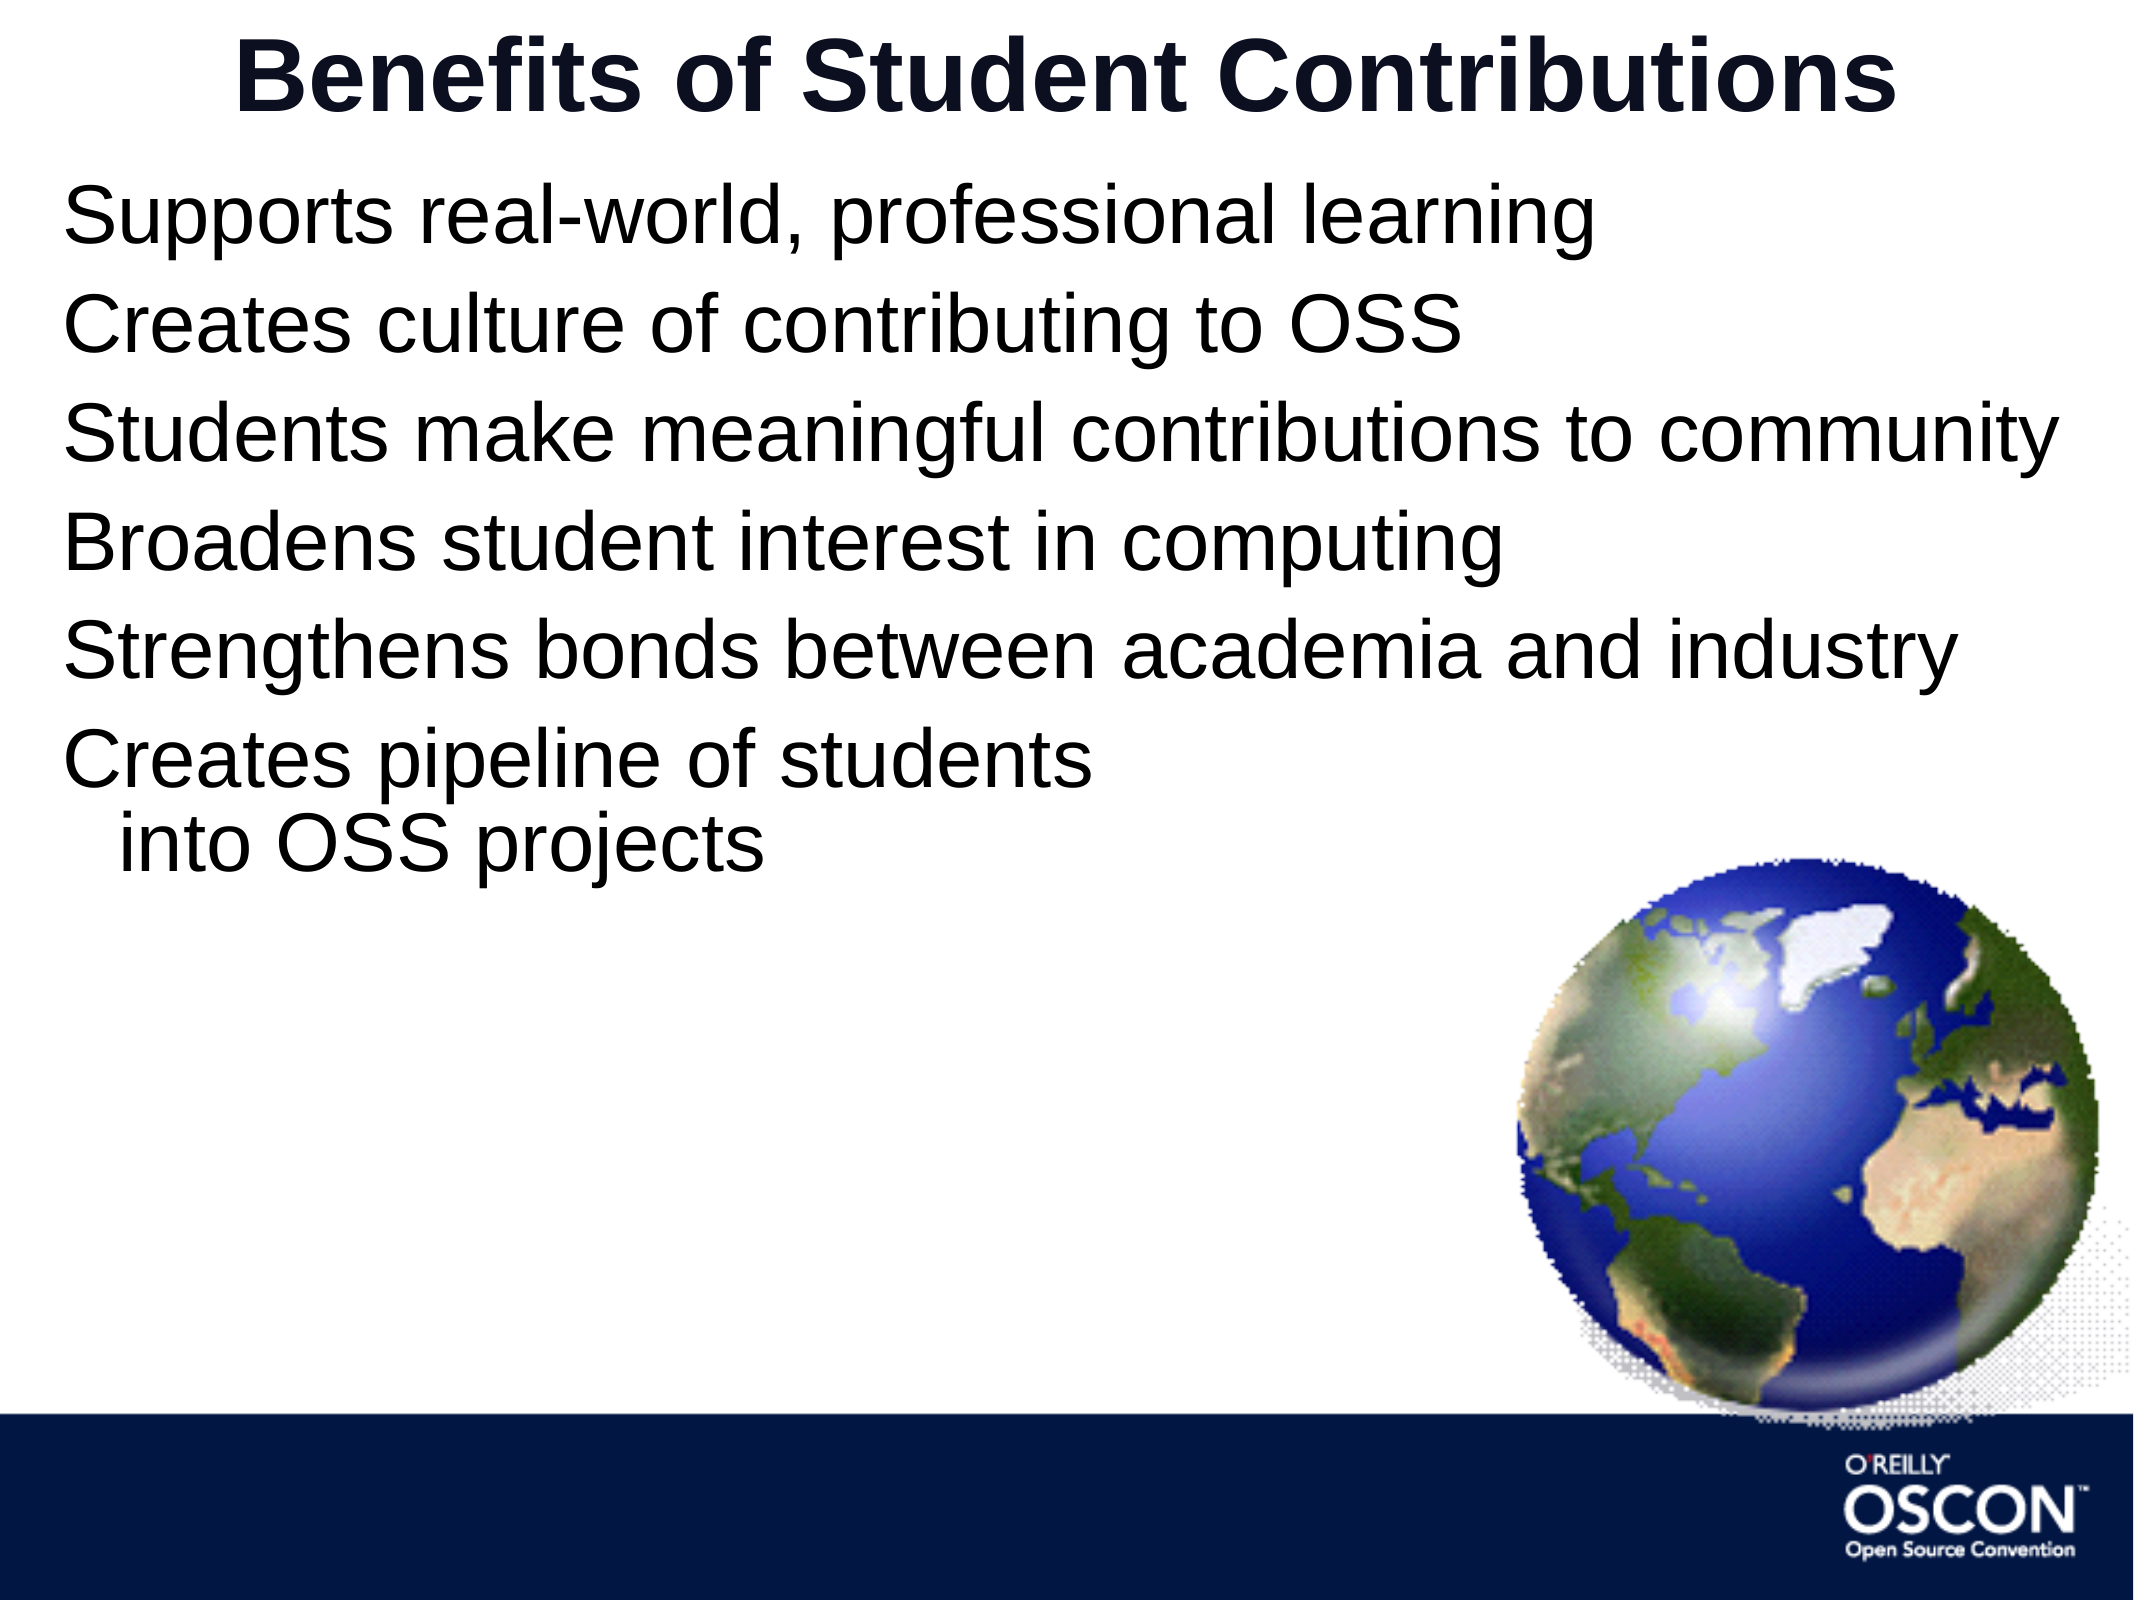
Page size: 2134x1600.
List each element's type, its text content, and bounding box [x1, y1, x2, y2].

title Benefits of Student Contributions [41, 0, 2094, 159]
list Supports real-world, professional learning Creates culture of contributing to OSS Students make meaningful contributions to community Broadens student interest in computing Strengthens bonds between academia and industry Creates pipeline of students into OSS projects [47, 168, 2100, 1244]
picture [0, 0, 2134, 1600]
